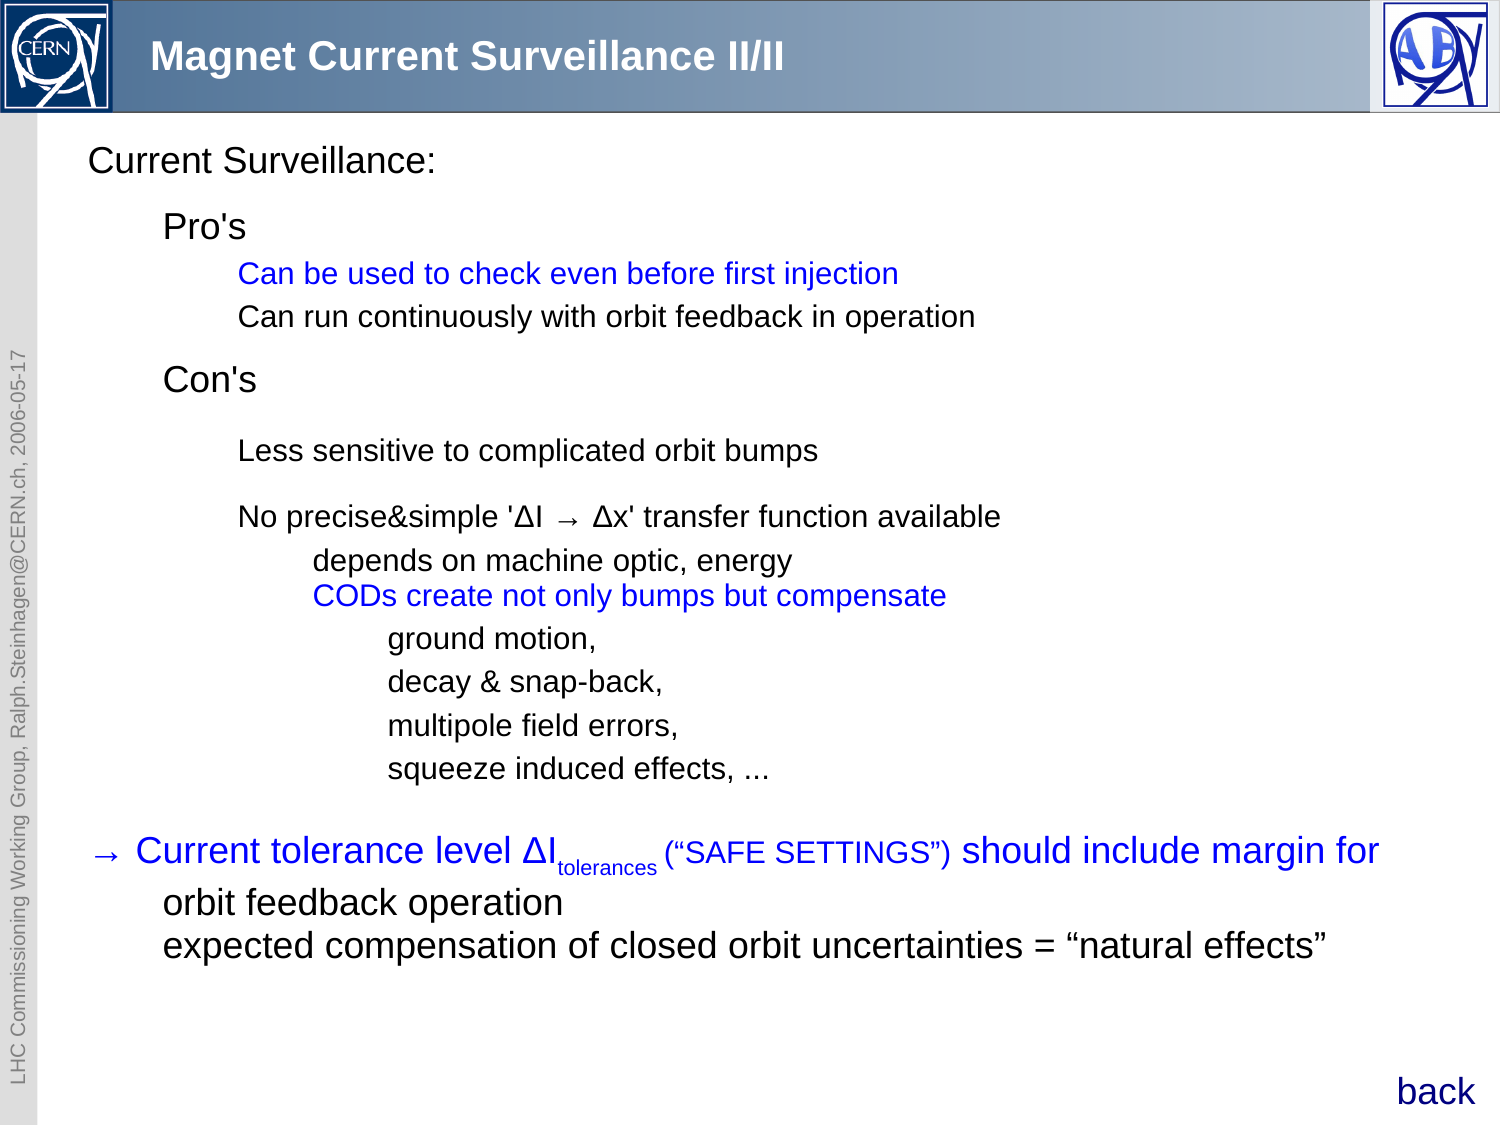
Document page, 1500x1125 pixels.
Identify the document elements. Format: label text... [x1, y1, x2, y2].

list Current Surveillance: Pro's Can be used to check even before first injection Can run continuously with orbit feedback in operation Con's Less sensitive to complicated orbit bumps No precise&simple 'ΔI → Δx' transfer function available depends on machine optic, energy CODs create not only bumps but compensate ground motion, decay & snap-back, multipole field errors, squeeze induced effects, ... → Current tolerance level ΔItolerances (“SAFE SETTINGS”) should include margin for orbit feedback operation expected compensation of closed orbit uncertainties = “natural effects” [87, 137, 1438, 1030]
title Magnet Current Surveillance II/II [150, 0, 1201, 113]
picture [0, 0, 113, 113]
picture [1382, 1, 1489, 108]
text_box back [1381, 1062, 1500, 1120]
